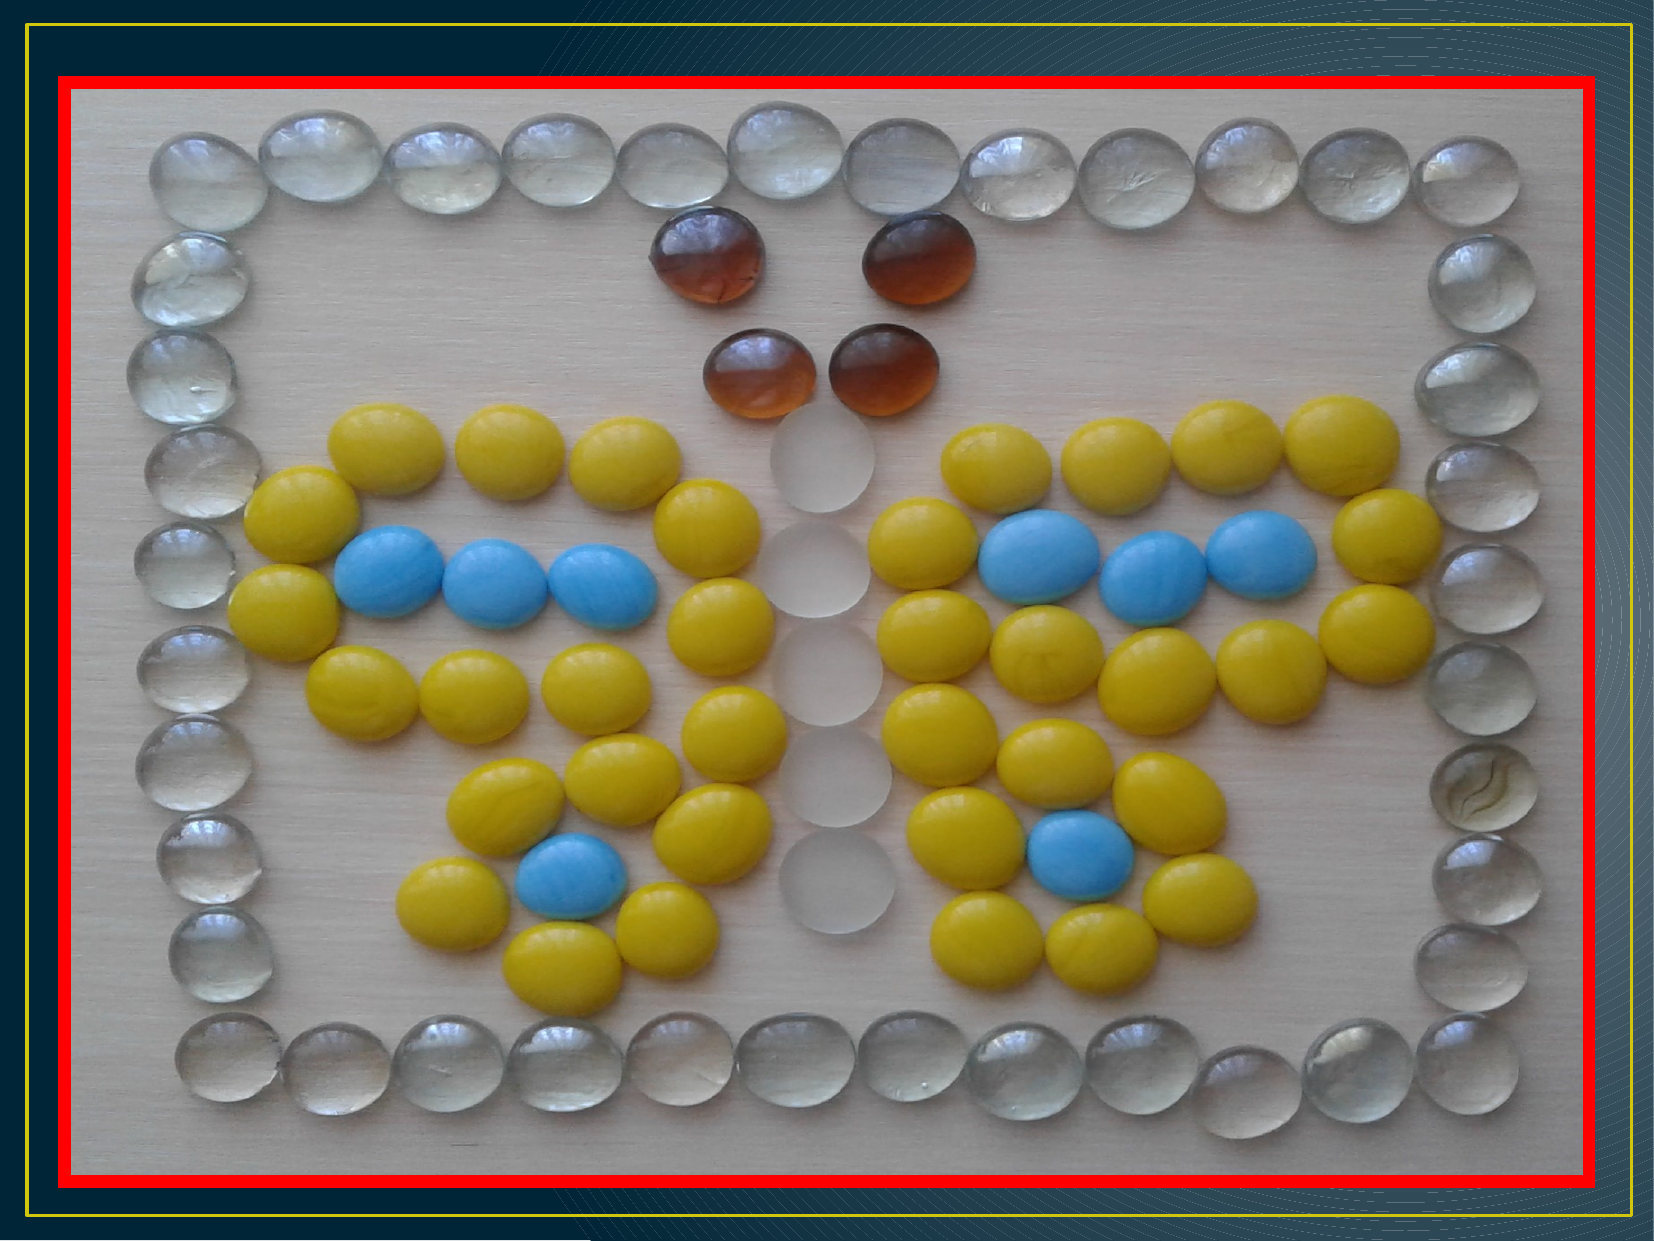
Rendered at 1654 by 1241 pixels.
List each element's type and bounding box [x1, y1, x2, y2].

picture [70, 88, 1583, 1176]
